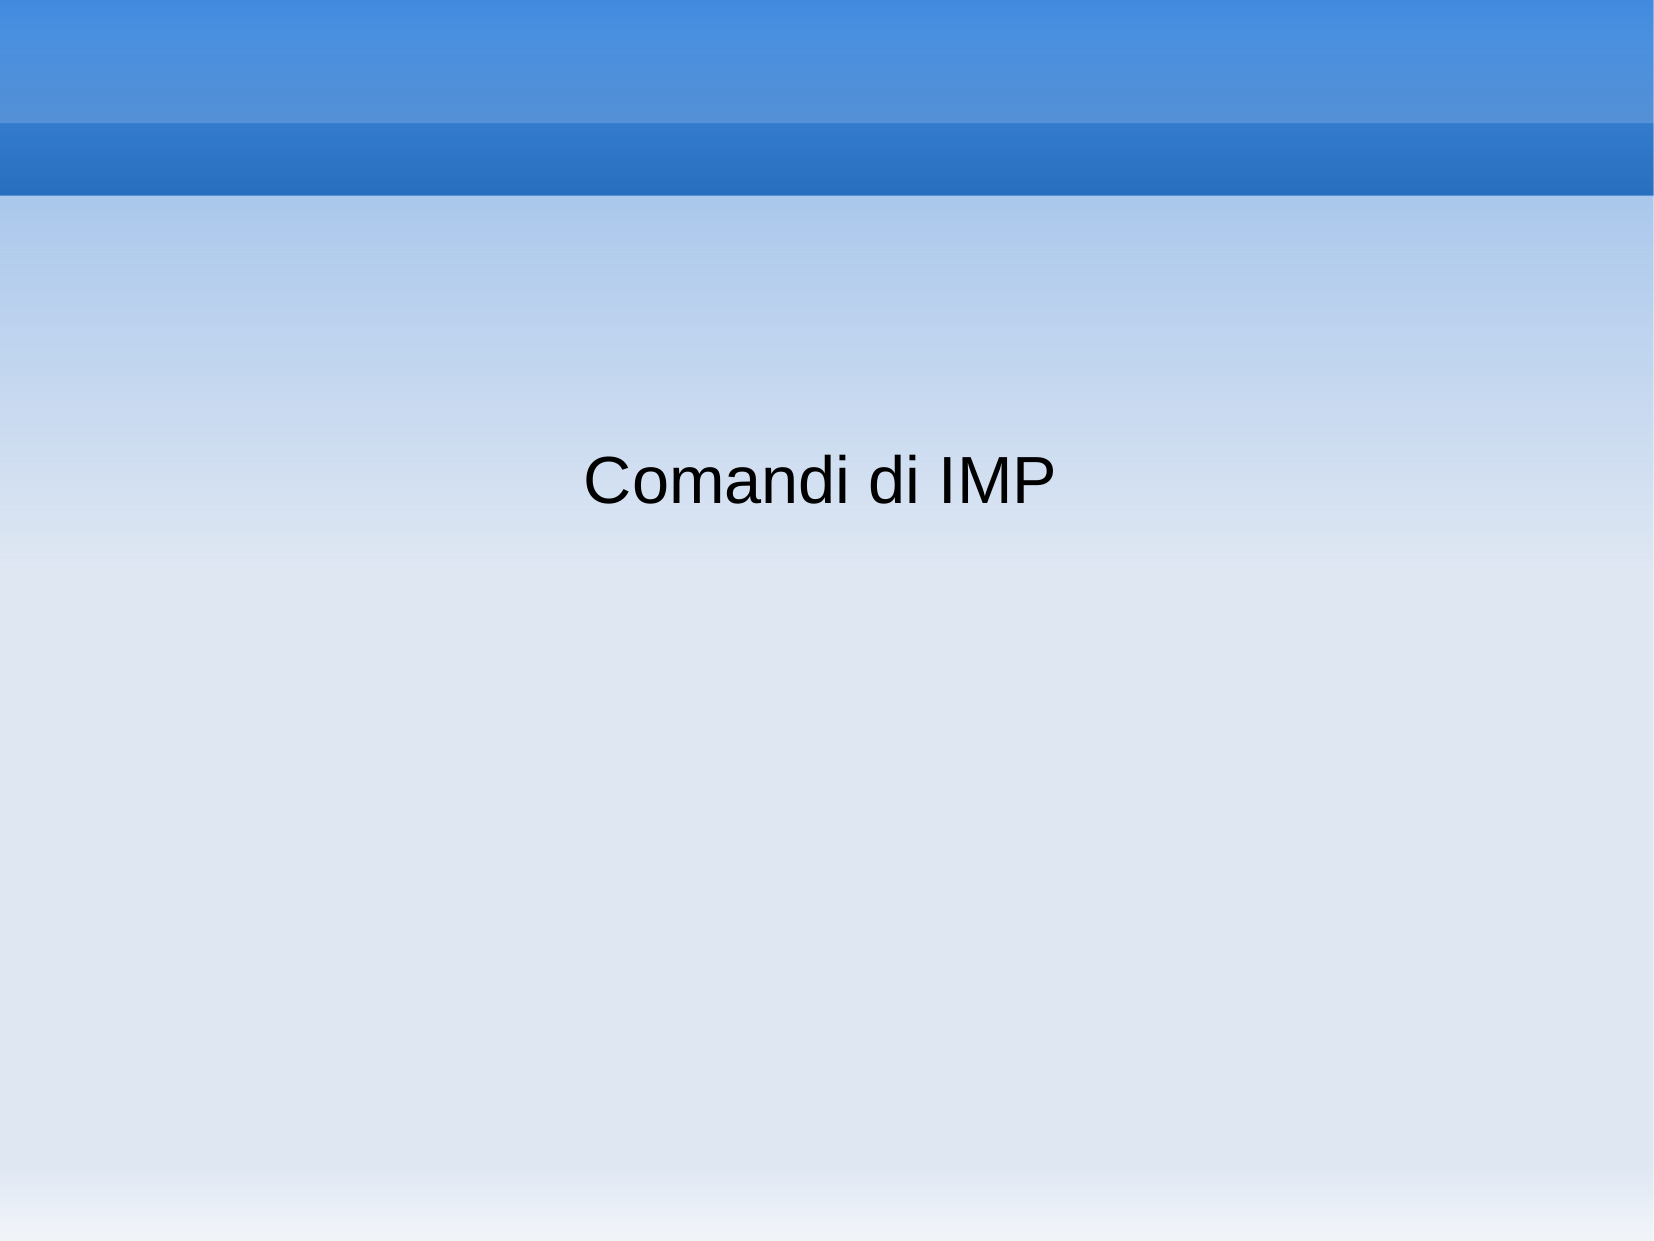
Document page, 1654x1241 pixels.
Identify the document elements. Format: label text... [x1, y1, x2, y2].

subtitle Comandi di IMP [76, 0, 1565, 960]
picture [0, 0, 1654, 1241]
